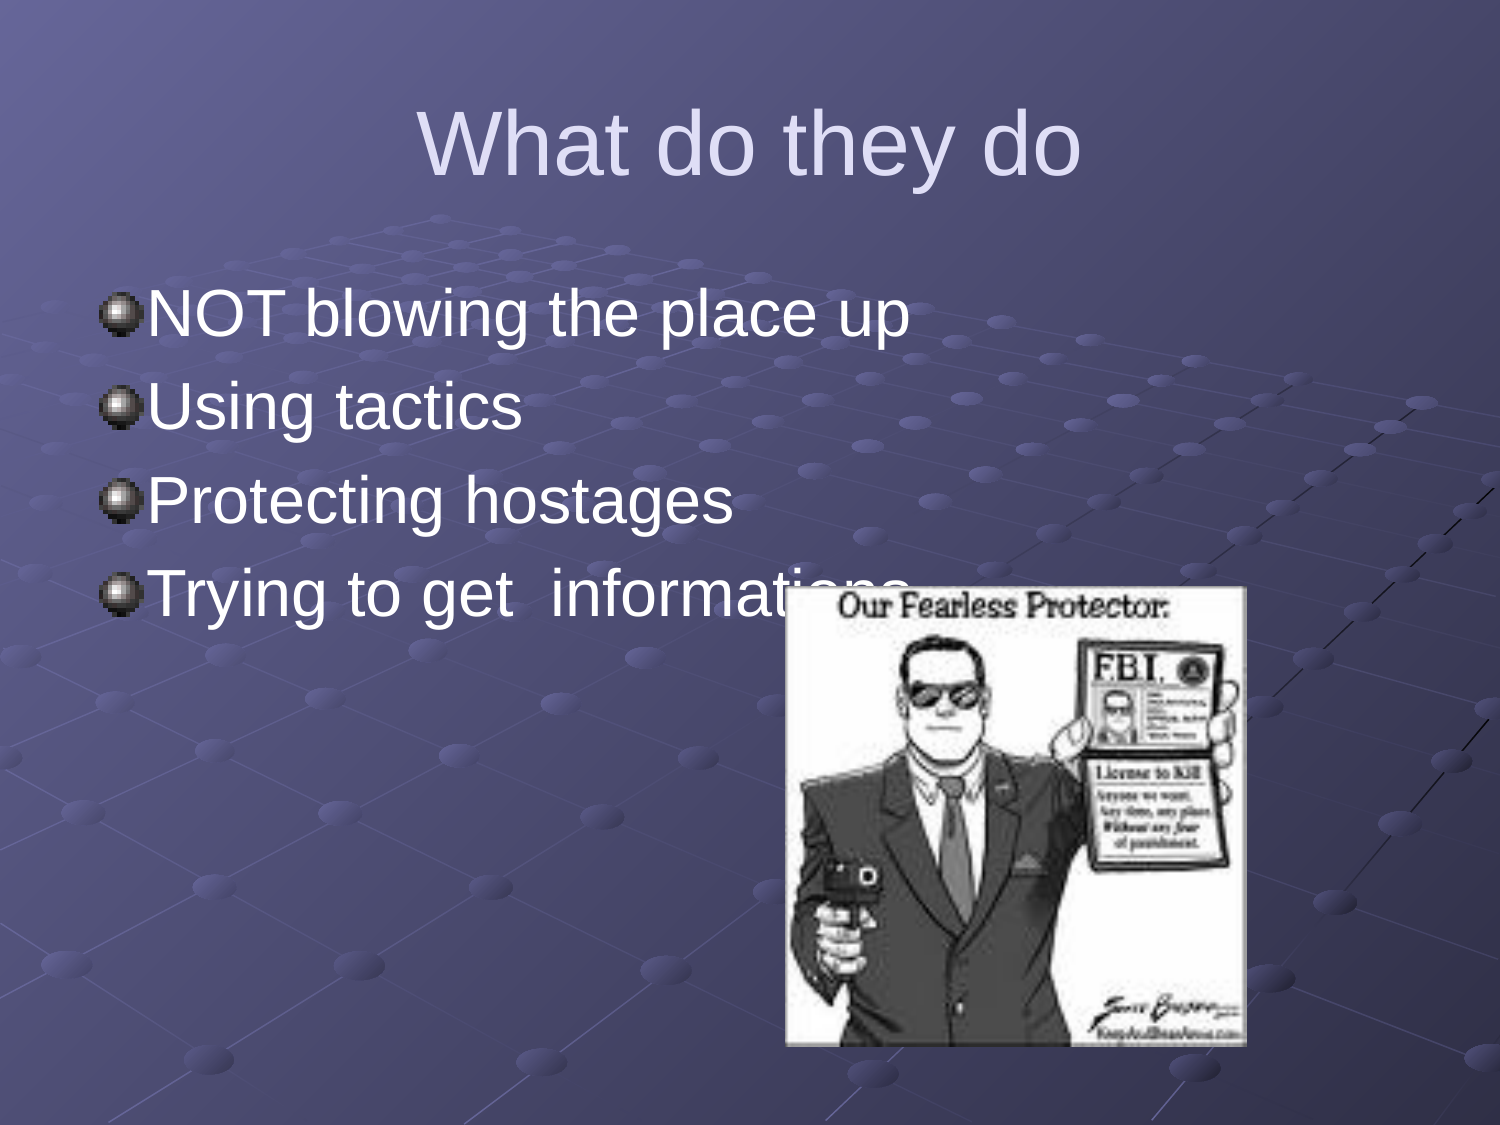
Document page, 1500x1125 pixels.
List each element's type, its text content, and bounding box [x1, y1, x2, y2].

list NOT blowing the place up Using tactics Protecting hostages Trying to get informations [75, 262, 1425, 1007]
title What do they do [75, 45, 1425, 233]
picture [785, 586, 1247, 1047]
